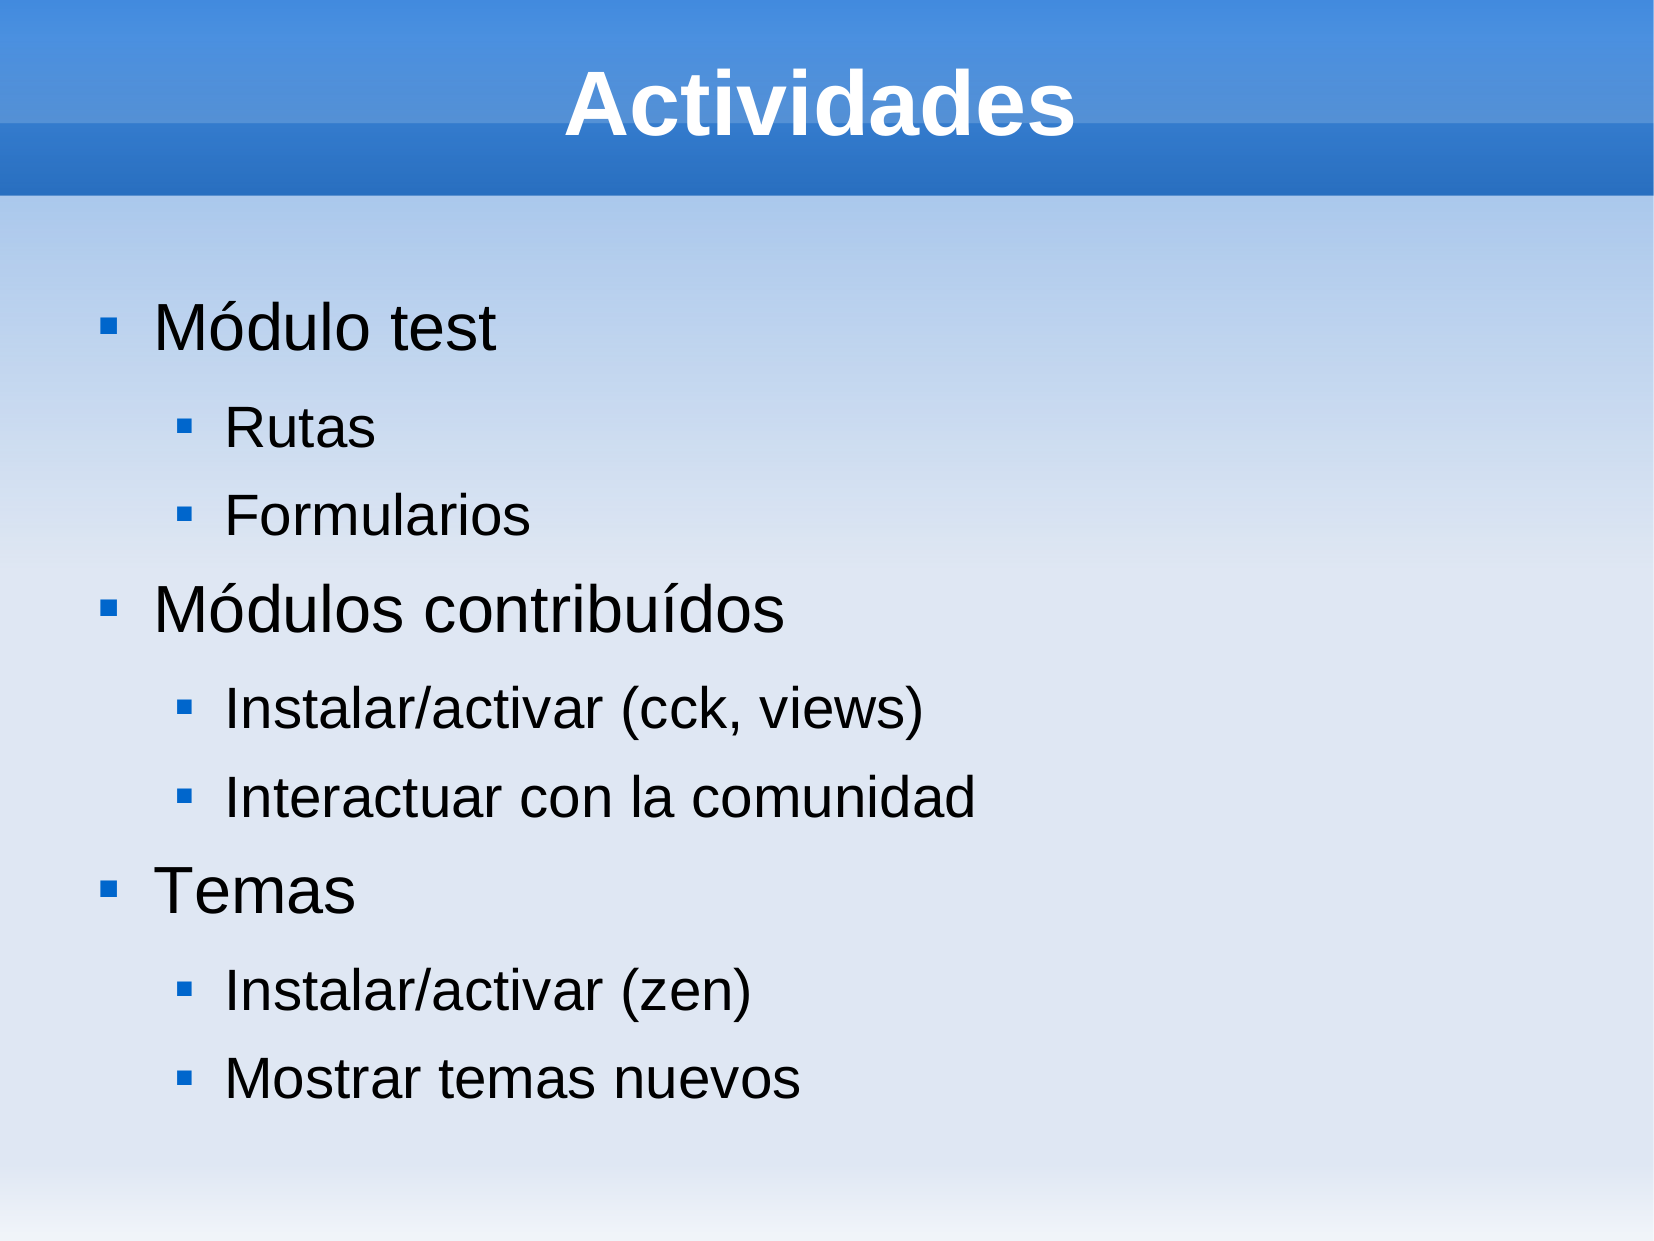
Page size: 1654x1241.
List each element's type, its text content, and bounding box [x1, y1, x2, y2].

picture [0, 0, 1654, 1241]
title Actividades [76, 0, 1565, 208]
list Módulo test Rutas Formularios Módulos contribuídos Instalar/activar (cck, views) Interactuar con la comunidad Temas Instalar/activar (zen) Mostrar temas nuevos [82, 290, 1571, 1112]
